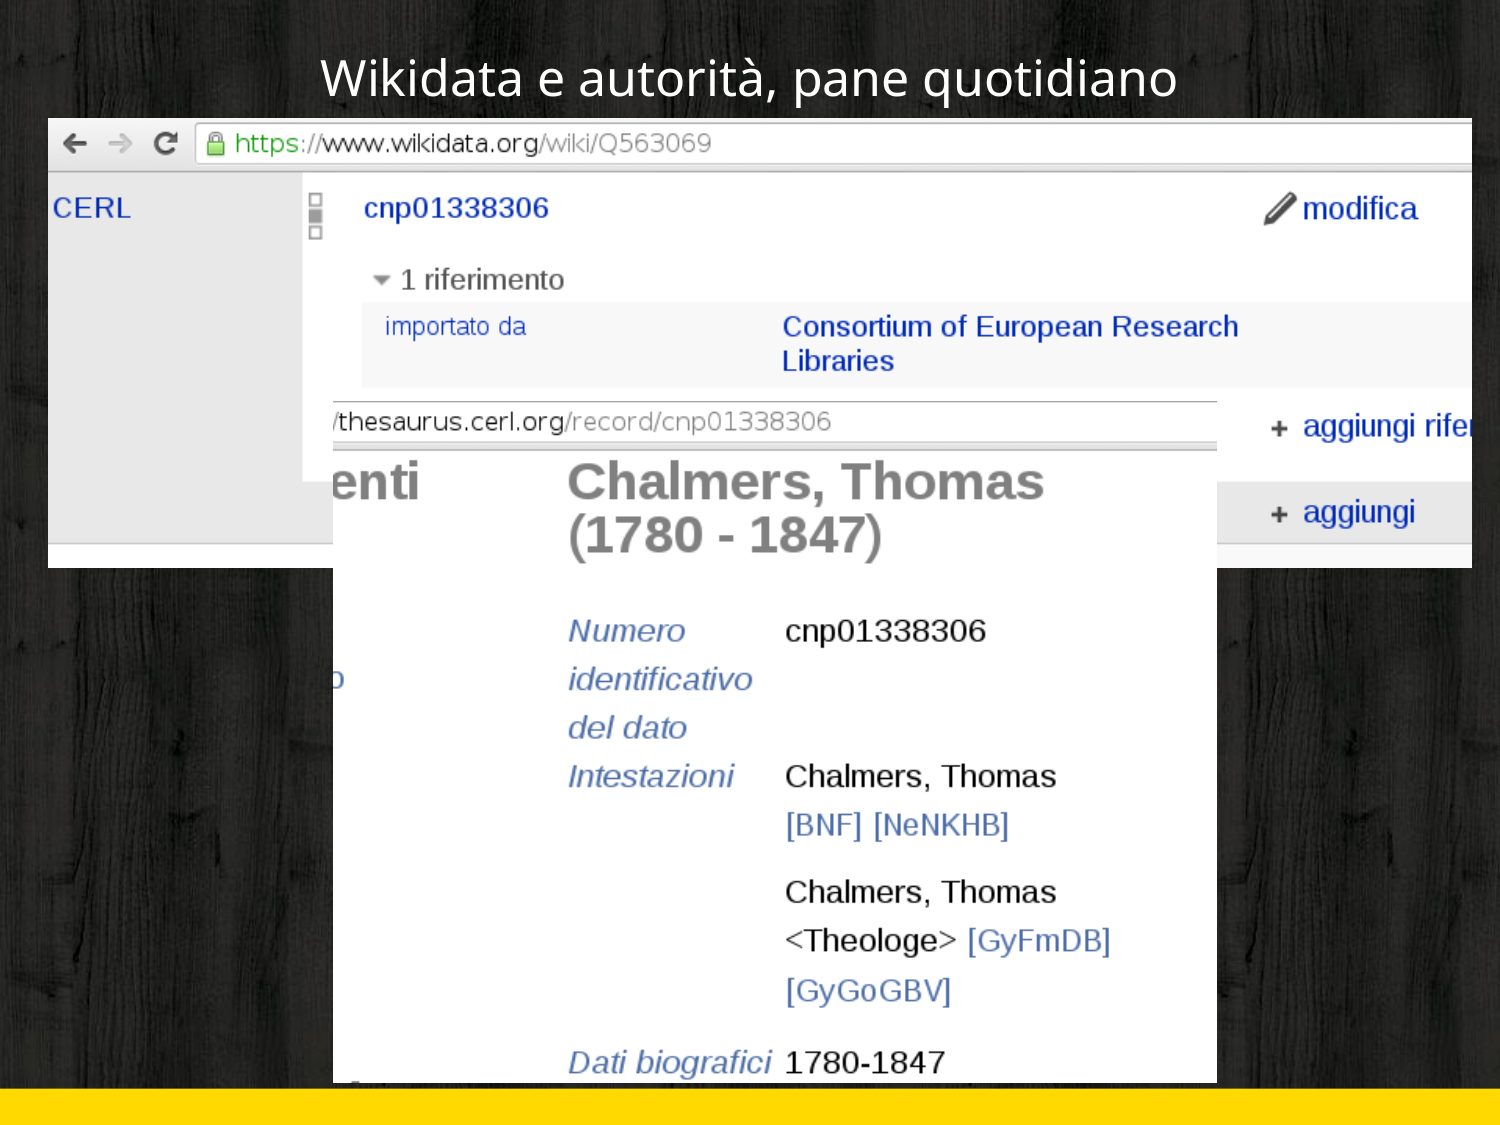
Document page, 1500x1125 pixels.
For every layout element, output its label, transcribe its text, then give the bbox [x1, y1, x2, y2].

picture [0, 0, 1500, 1088]
title Wikidata e autorità, pane quotidiano [75, 0, 1425, 118]
